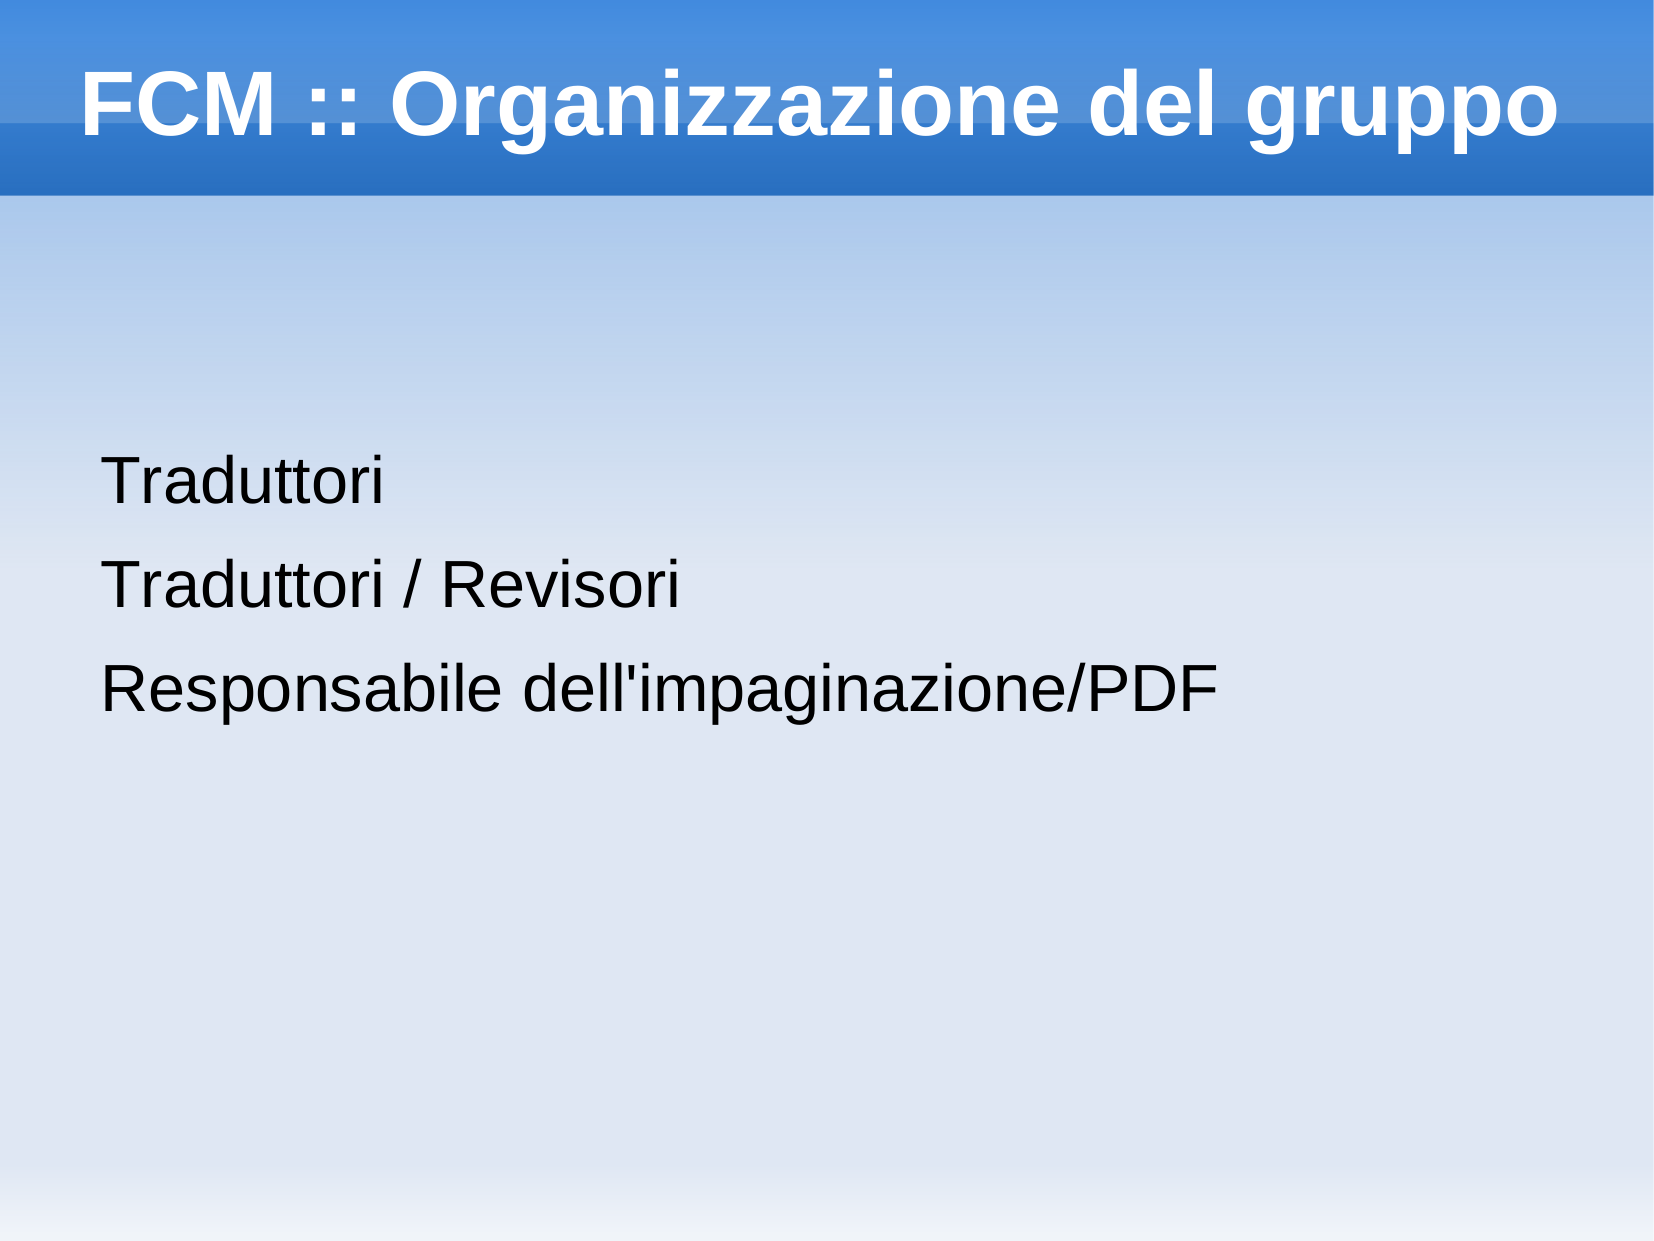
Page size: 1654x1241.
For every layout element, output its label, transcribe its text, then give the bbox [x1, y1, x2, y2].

picture [0, 0, 1654, 1241]
title FCM :: Organizzazione del gruppo [76, 7, 1565, 200]
list Traduttori Traduttori / Revisori Responsabile dell'impaginazione/PDF [82, 442, 1571, 1094]
